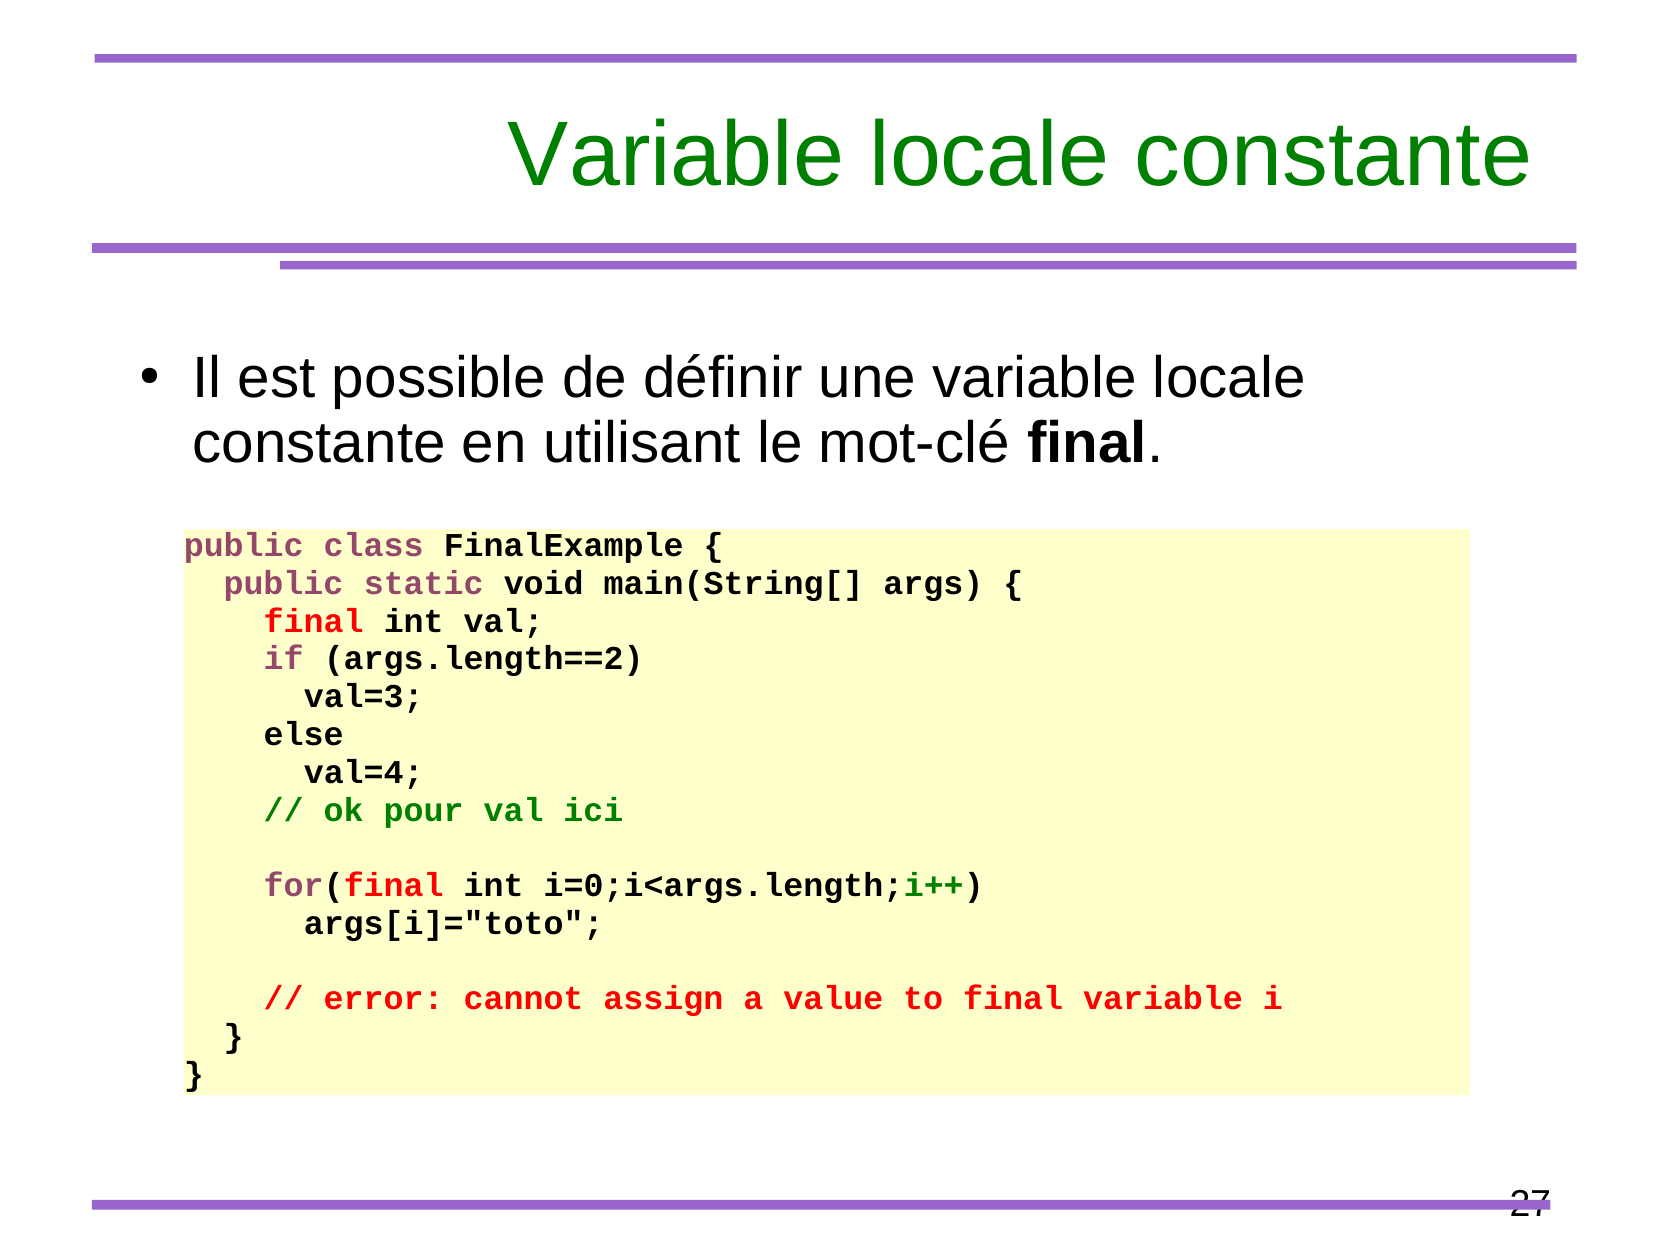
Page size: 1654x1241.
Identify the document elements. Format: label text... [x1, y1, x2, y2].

list Il est possible de définir une variable locale constante en utilisant le mot-clé final. [121, 344, 1534, 524]
text_box public class FinalExample { public static void main(String[] args) { final int val; if (args.length==2) val=3; else val=4; // ok pour val ici for(final int i=0;i<args.length;i++) args[i]="toto"; // error: cannot assign a value to final variable i } } [183, 529, 1471, 1096]
title Variable locale constante [121, 49, 1534, 257]
